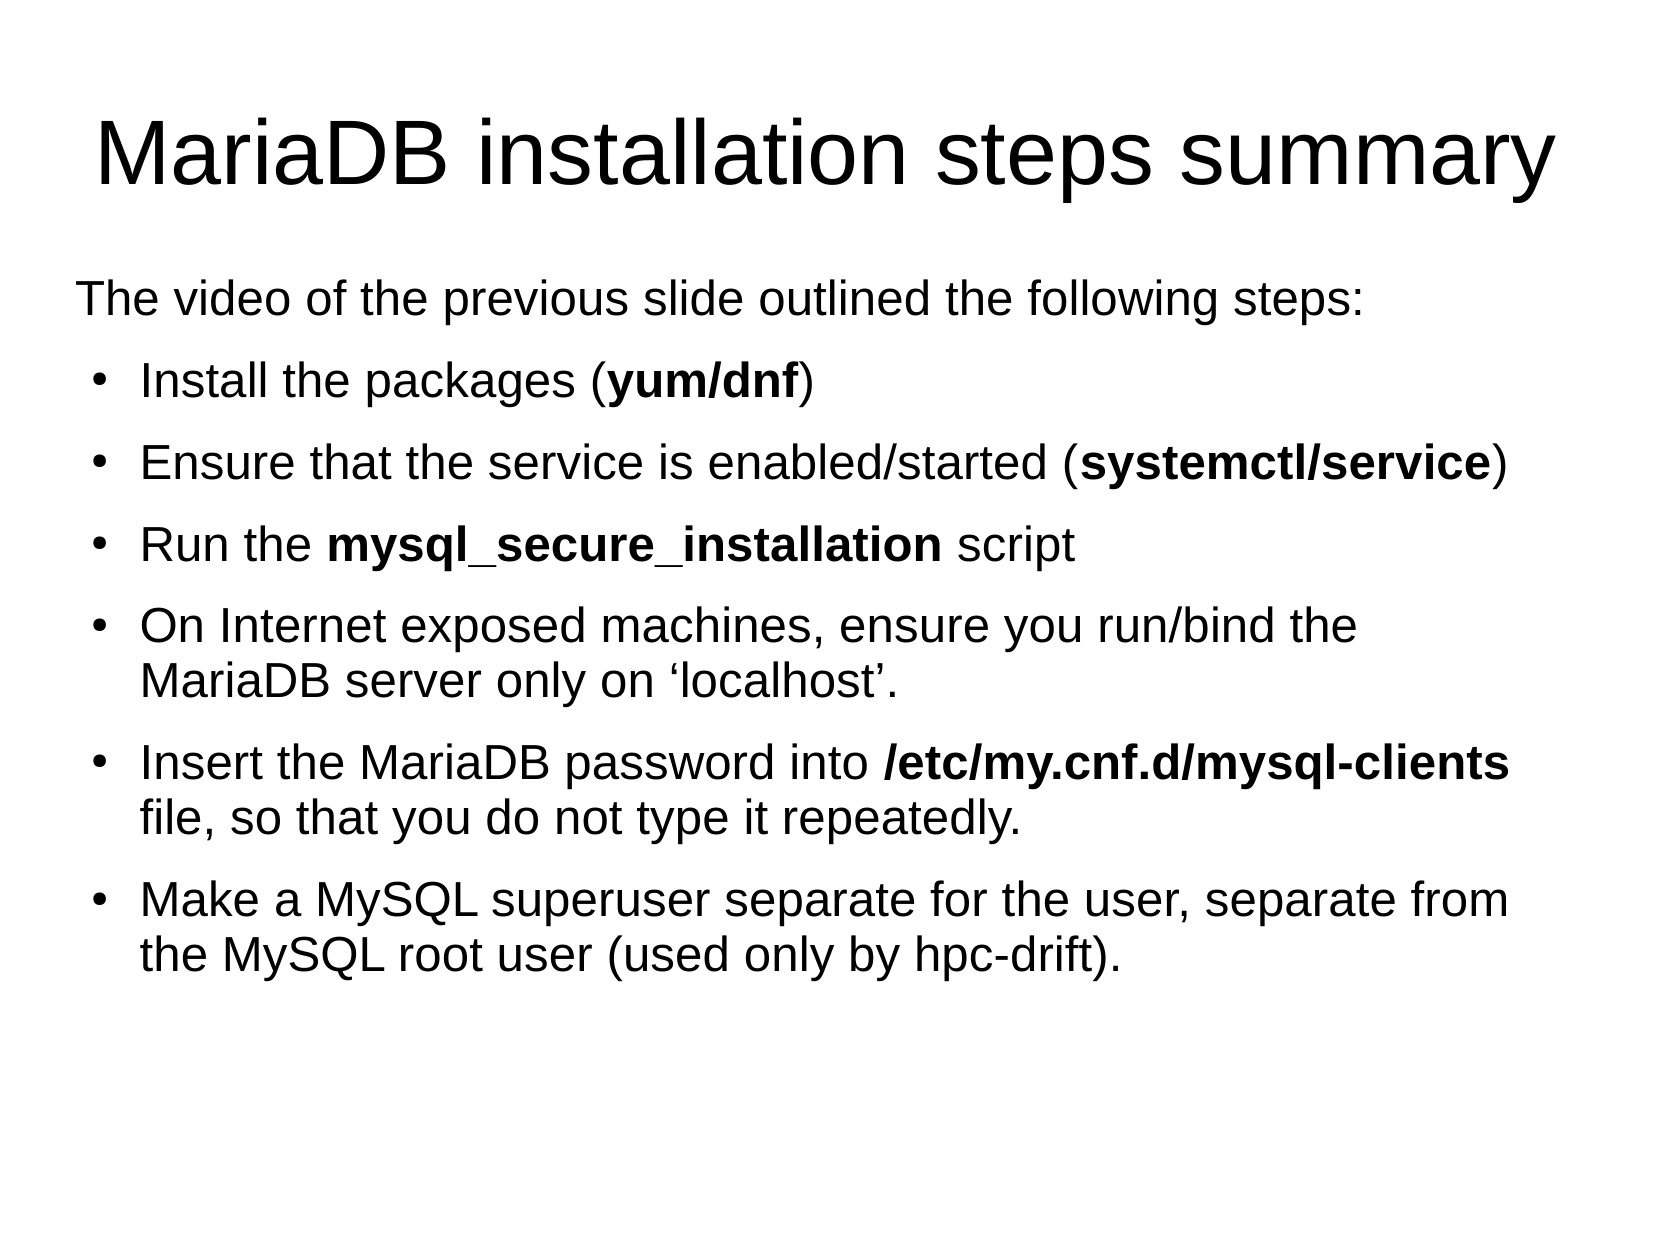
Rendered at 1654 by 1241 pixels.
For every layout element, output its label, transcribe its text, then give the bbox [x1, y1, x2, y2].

title MariaDB installation steps summary [82, 49, 1571, 257]
list The video of the previous slide outlined the following steps: Install the packages (yum/dnf) Ensure that the service is enabled/started (systemctl/service) Run the mysql_secure_installation script On Internet exposed machines, ensure you run/bind the MariaDB server only on ‘localhost’. Insert the MariaDB password into /etc/my.cnf.d/mysql-clients file, so that you do not type it repeatedly. Make a MySQL superuser separate for the user, separate from the MySQL root user (used only by hpc-drift). [75, 270, 1564, 991]
